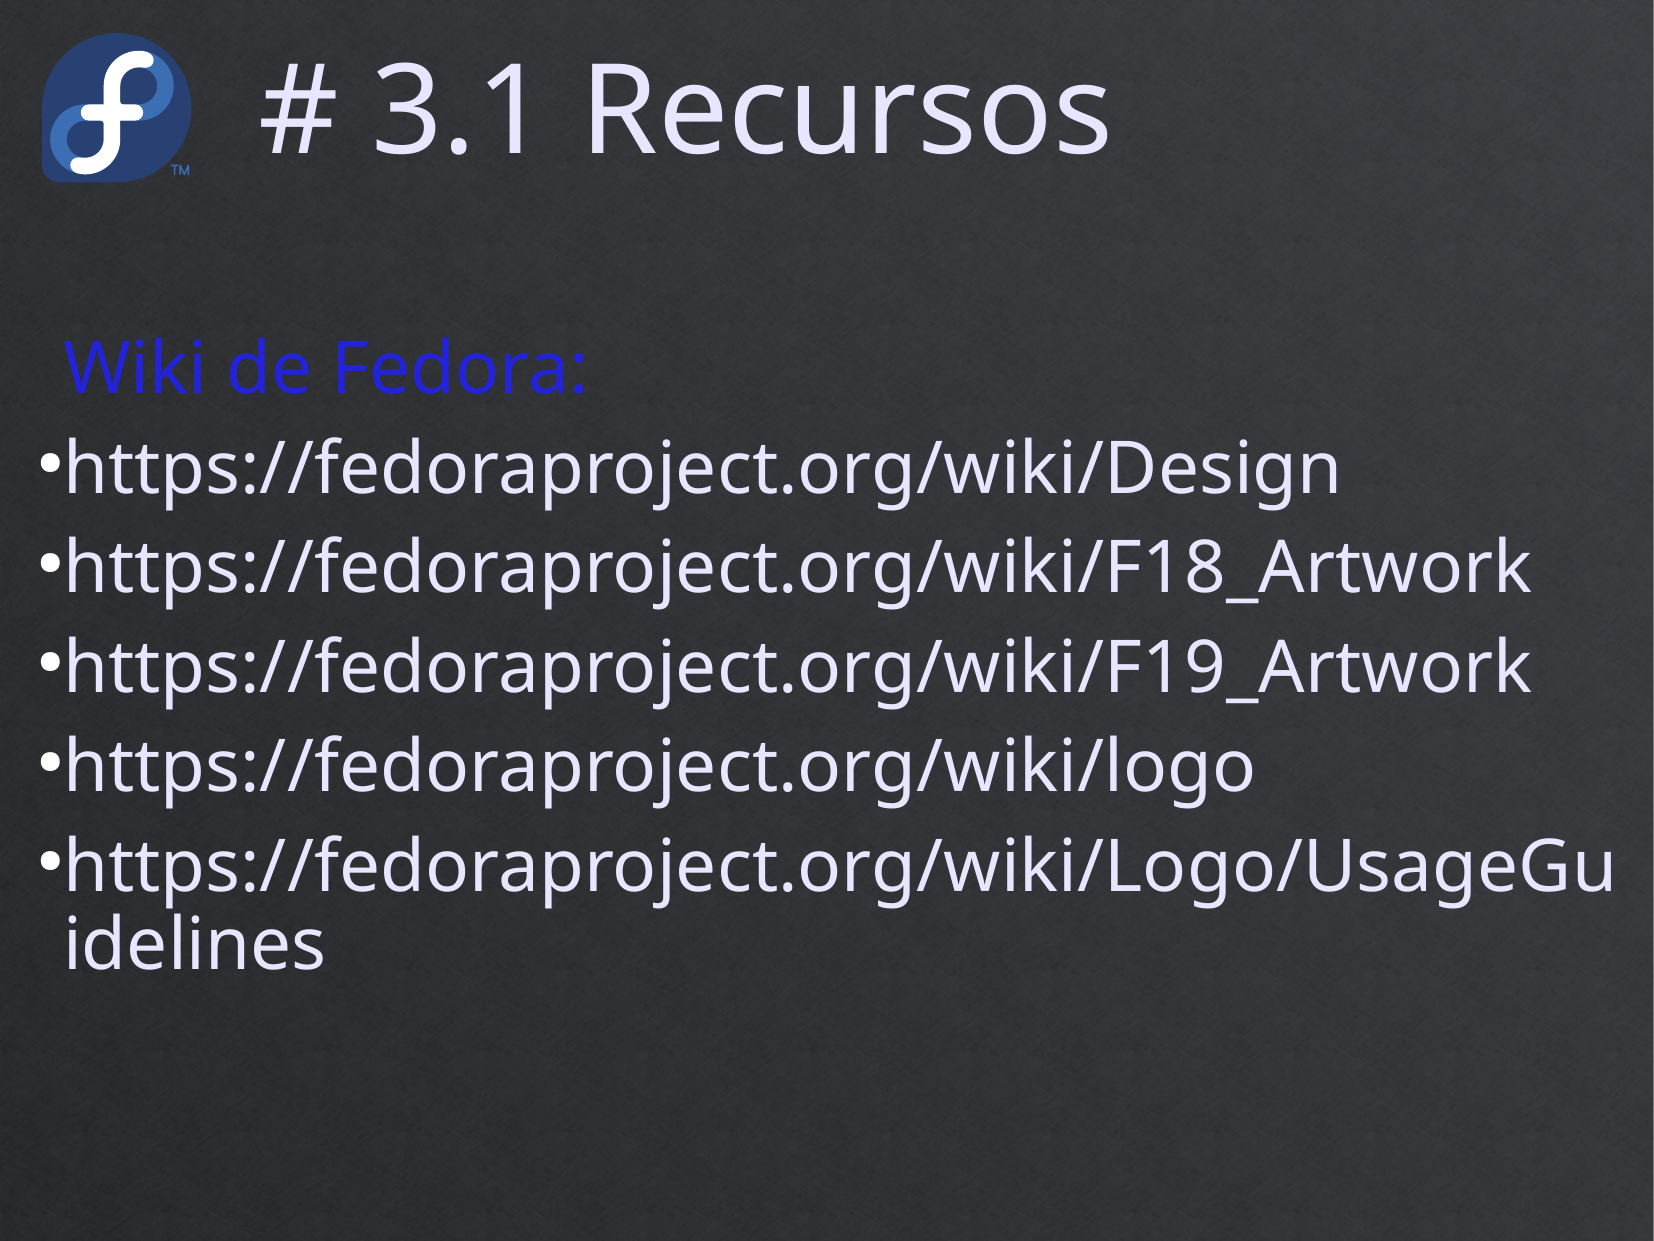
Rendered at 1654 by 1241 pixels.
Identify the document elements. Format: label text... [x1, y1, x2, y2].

picture [0, 0, 1654, 1241]
title # 3.1 Recursos [267, 26, 1642, 184]
subtitle Wiki de Fedora: https://fedoraproject.org/wiki/Design https://fedoraproject.org/wiki/F18_Artwork https://fedoraproject.org/wiki/F19_Artwork https://fedoraproject.org/wiki/logo https://fedoraproject.org/wiki/Logo/UsageGuidelines [37, 257, 1621, 1171]
